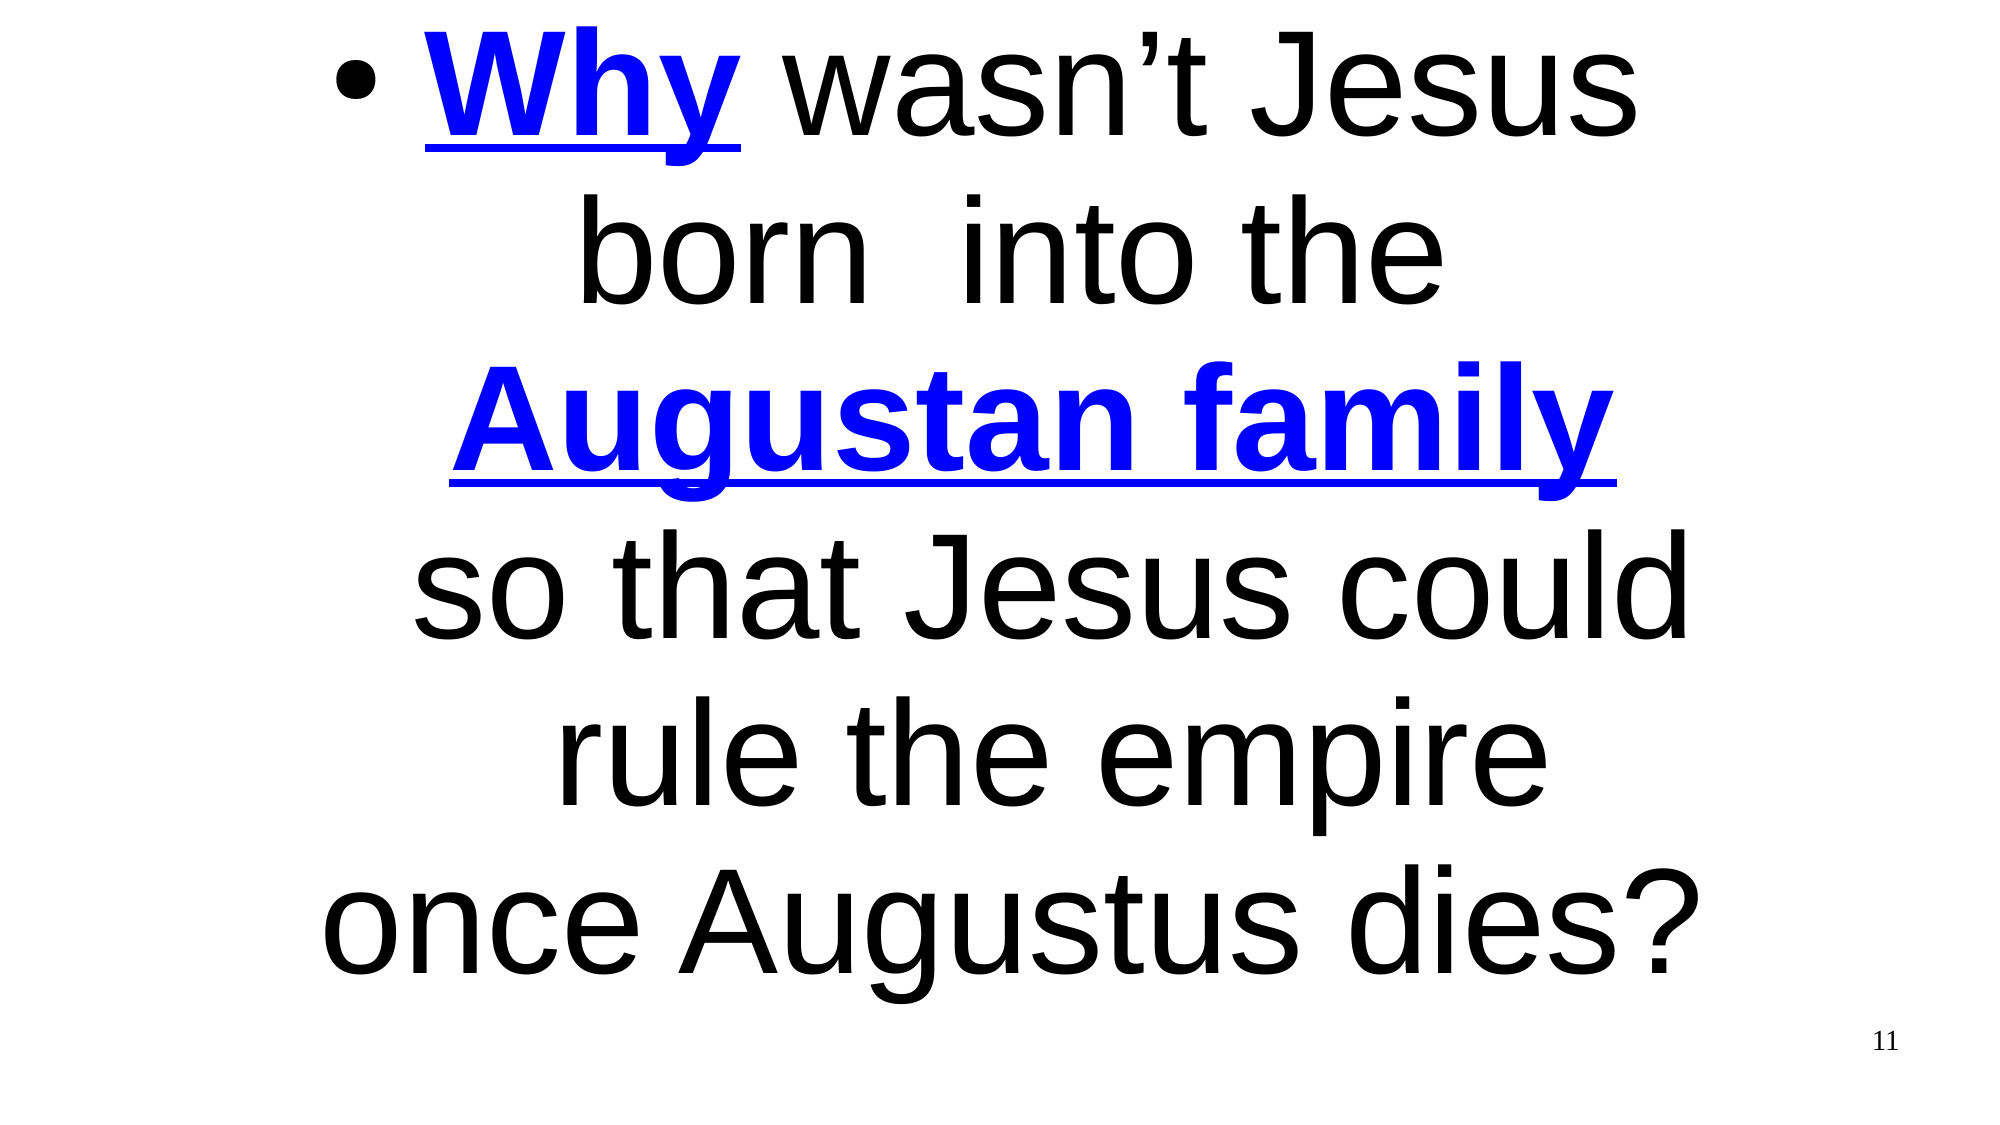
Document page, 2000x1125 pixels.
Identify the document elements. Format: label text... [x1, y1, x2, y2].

list Why wasn’t Jesus born into the Augustan family so that Jesus could rule the empire once Augustus dies? [0, 0, 1996, 1123]
